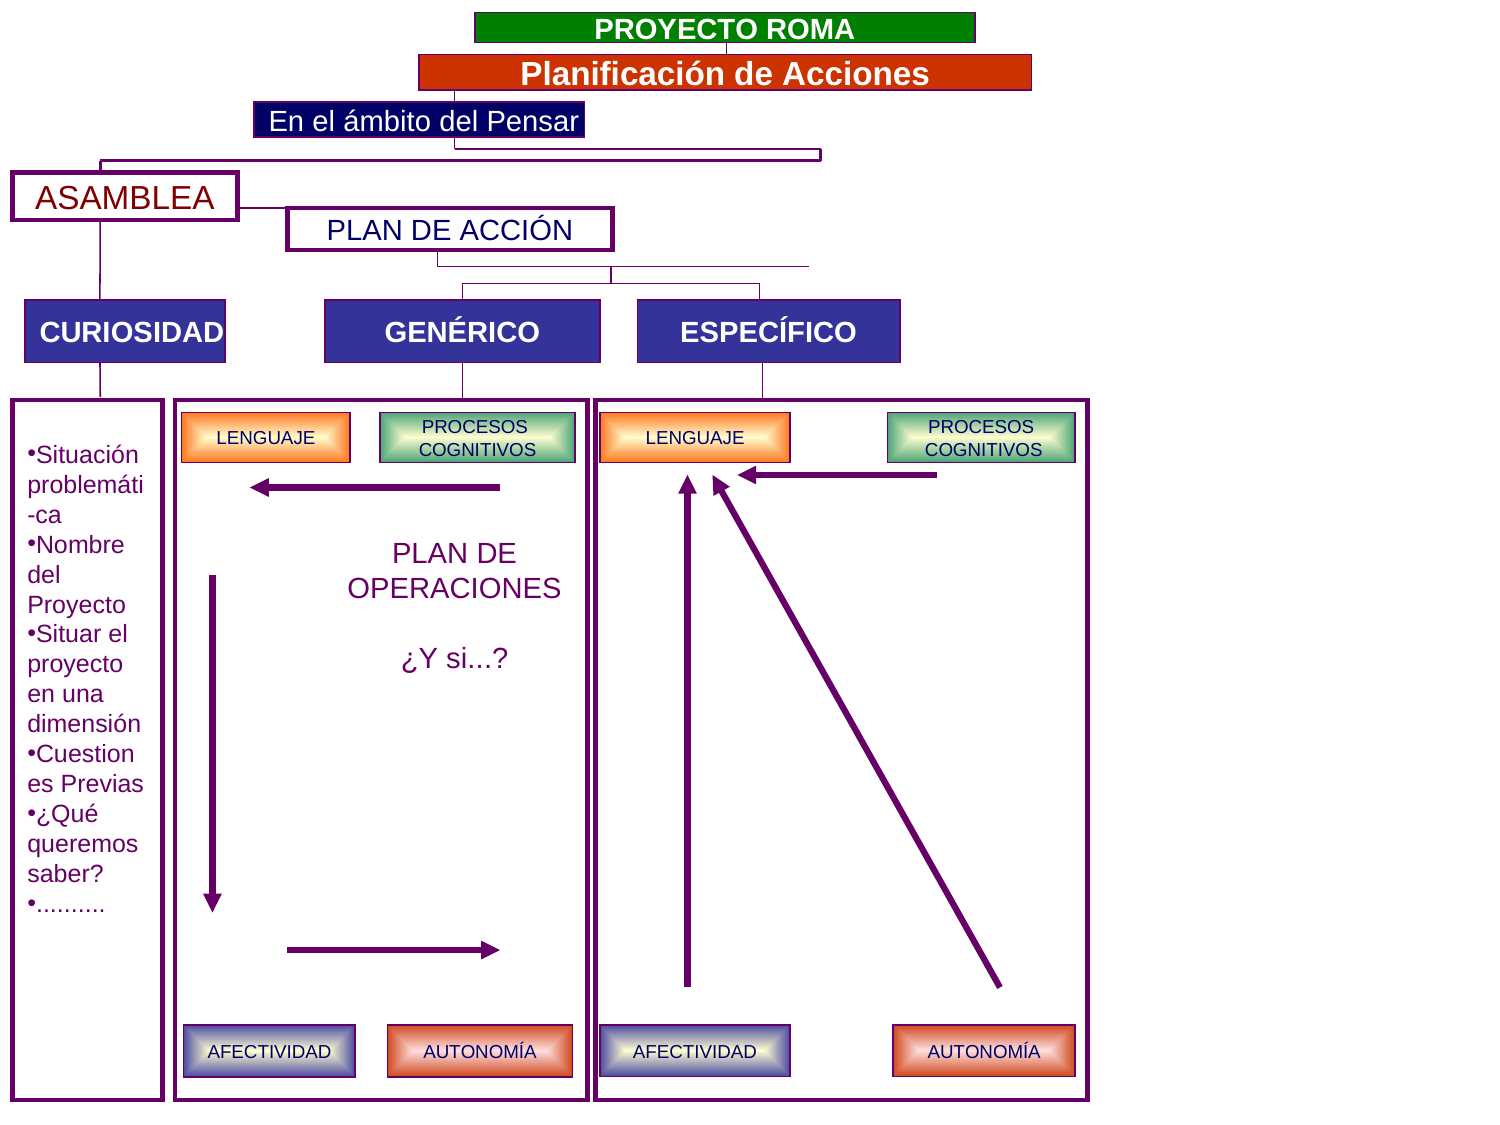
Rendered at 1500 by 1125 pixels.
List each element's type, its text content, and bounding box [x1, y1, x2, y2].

text_box LENGUAJE [599, 412, 791, 463]
text_box ASAMBLEA [12, 172, 238, 221]
text_box Situación problemáti-ca Nombre del Proyecto Situar el proyecto en una dimensión Cuestiones Previas ¿Qué queremos saber? .......... [15, 430, 160, 926]
text_box PROCESOS COGNITIVOS [380, 412, 575, 463]
text_box AFECTIVIDAD [599, 1025, 791, 1077]
text_box PROCESOS COGNITIVOS [887, 412, 1075, 463]
text_box En el ámbito del Pensar [253, 101, 585, 138]
text_box PLAN DE ACCIÓN [287, 208, 613, 250]
text_box AFECTIVIDAD [183, 1024, 356, 1077]
text_box Planificación de Acciones [419, 54, 1032, 91]
text_box CURIOSIDAD [24, 299, 225, 363]
text_box AUTONOMÍA [387, 1024, 573, 1077]
text_box GENÉRICO [324, 299, 600, 363]
text_box AUTONOMÍA [893, 1025, 1075, 1077]
text_box PLAN DE OPERACIONES ¿Y si...? [324, 527, 585, 683]
text_box LENGUAJE [181, 412, 350, 463]
text_box PROYECTO ROMA [474, 12, 975, 43]
text_box ESPECÍFICO [637, 299, 900, 363]
